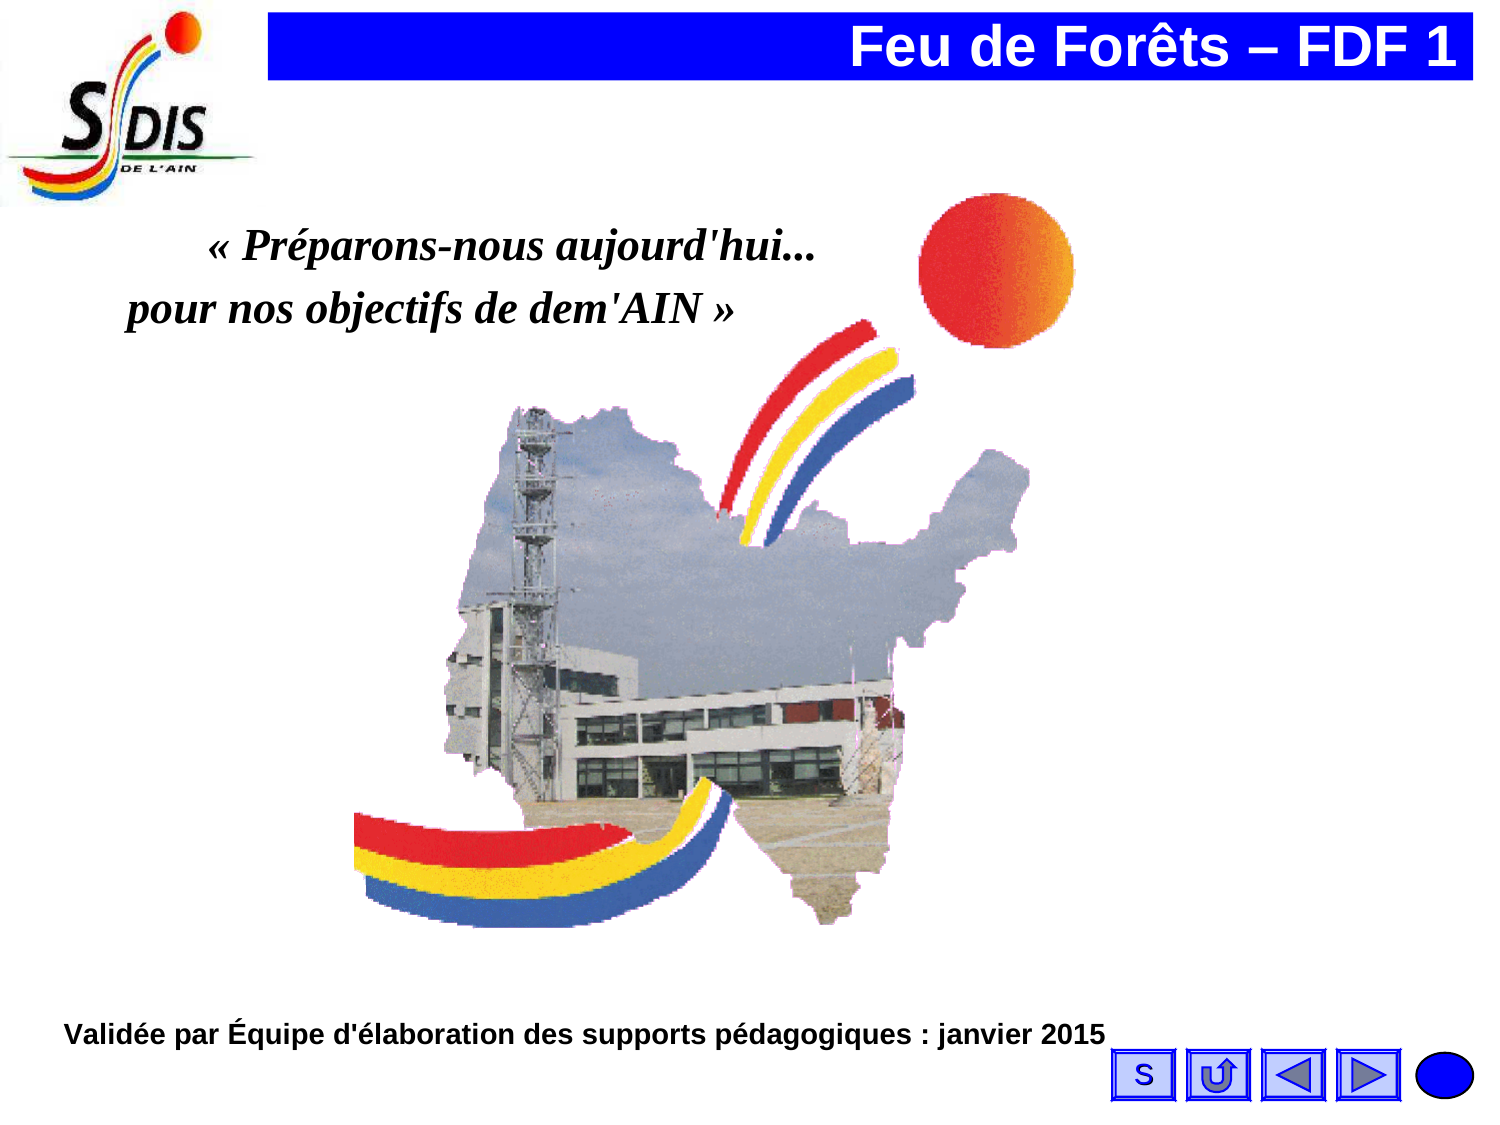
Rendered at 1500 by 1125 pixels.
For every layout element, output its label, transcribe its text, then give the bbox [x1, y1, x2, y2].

text_box Feu de Forêts – FDF 1 [1150, 12, 1474, 81]
picture [354, 0, 1150, 1125]
picture [0, 0, 266, 207]
list « Préparons-nous aujourd'hui... pour nos objectifs de dem'AIN » [53, 214, 916, 463]
text_box [1416, 1052, 1474, 1099]
text_box Feu de Forêts – FDF 1 [267, 12, 354, 81]
text_box Validée par Équipe d'élaboration des supports pédagogiques : janvier 2015 [48, 1010, 1123, 1059]
